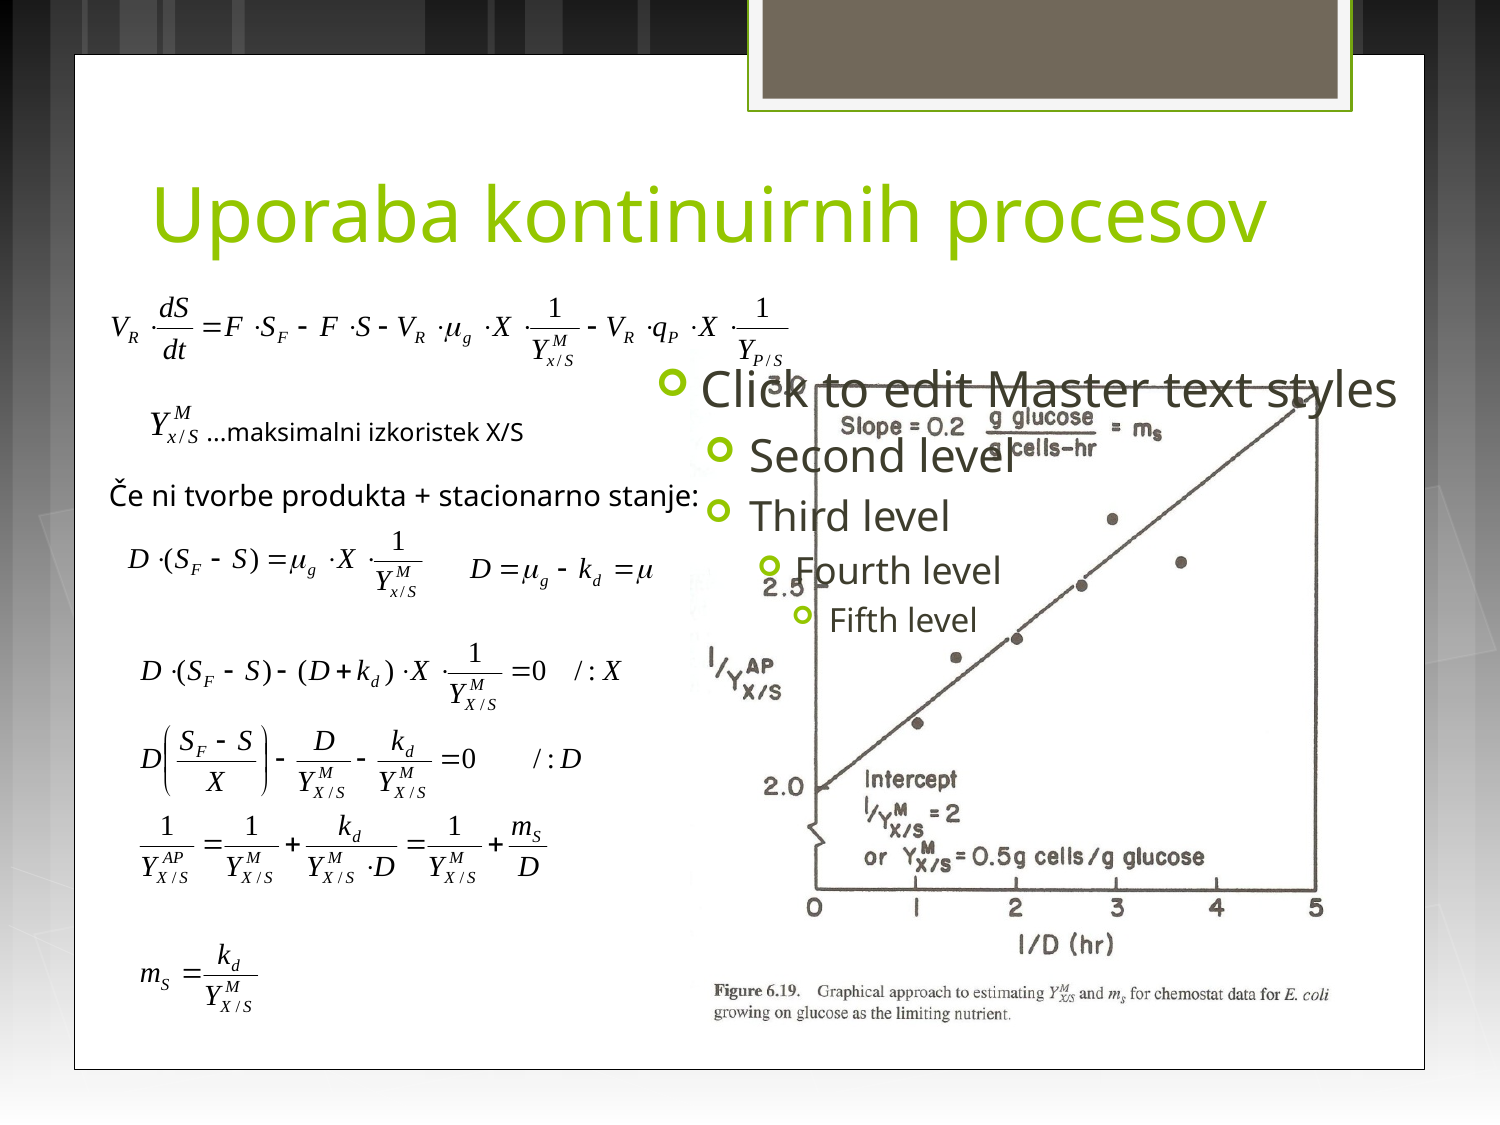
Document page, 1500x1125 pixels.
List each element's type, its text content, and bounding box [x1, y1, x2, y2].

text_box Uporaba kontinuirnih procesov [135, 78, 1289, 266]
chart [135, 633, 633, 1021]
chart [466, 550, 662, 597]
picture [135, 633, 632, 1019]
chart [123, 524, 438, 608]
picture [690, 349, 1353, 1049]
picture [464, 549, 659, 596]
text_box Če ni tvorbe produkta + stacionarno stanje: [94, 469, 715, 520]
chart [109, 290, 796, 375]
picture [108, 289, 794, 373]
text_box ...maksimalni izkoristek X/S [191, 408, 540, 454]
picture [145, 397, 207, 453]
picture [122, 522, 436, 605]
